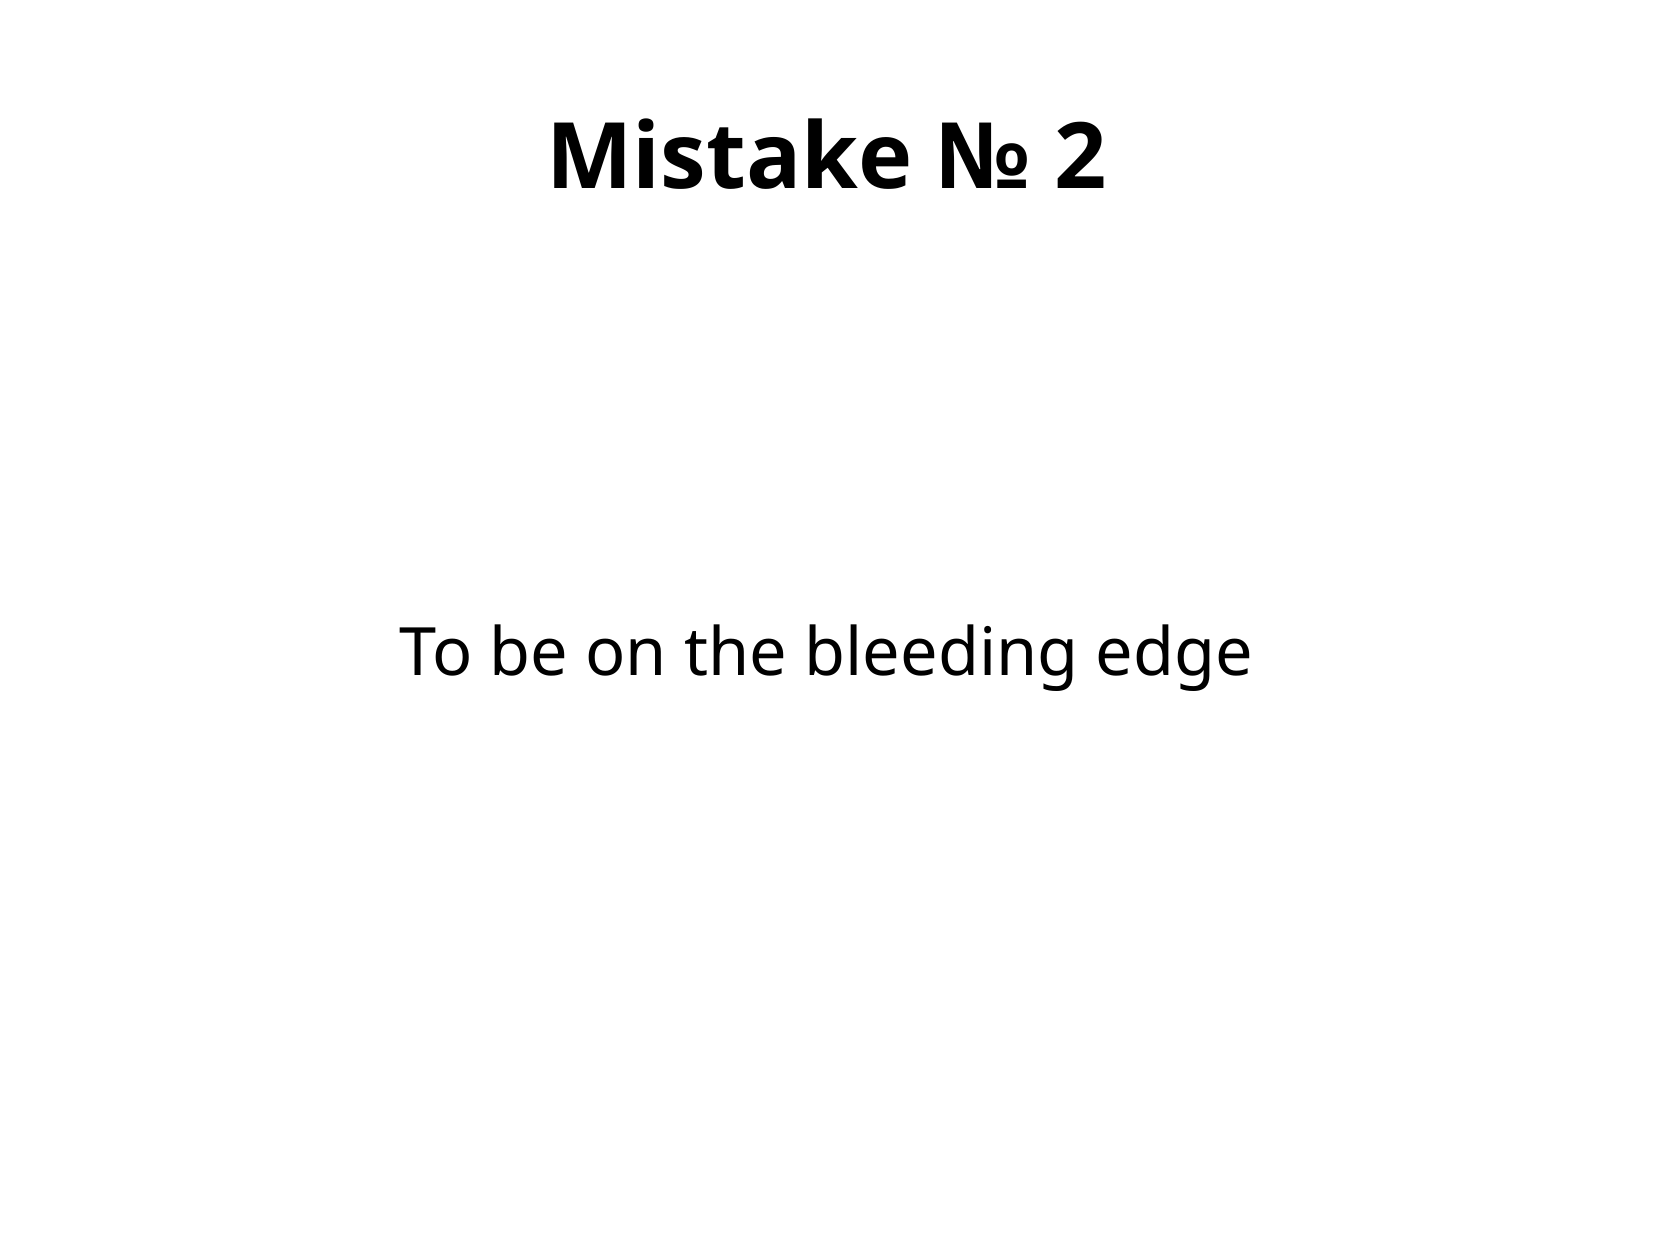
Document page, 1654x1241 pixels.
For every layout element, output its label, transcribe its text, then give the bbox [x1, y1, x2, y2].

title Mistake № 2 [82, 49, 1571, 257]
subtitle To be on the bleeding edge [82, 290, 1571, 1010]
